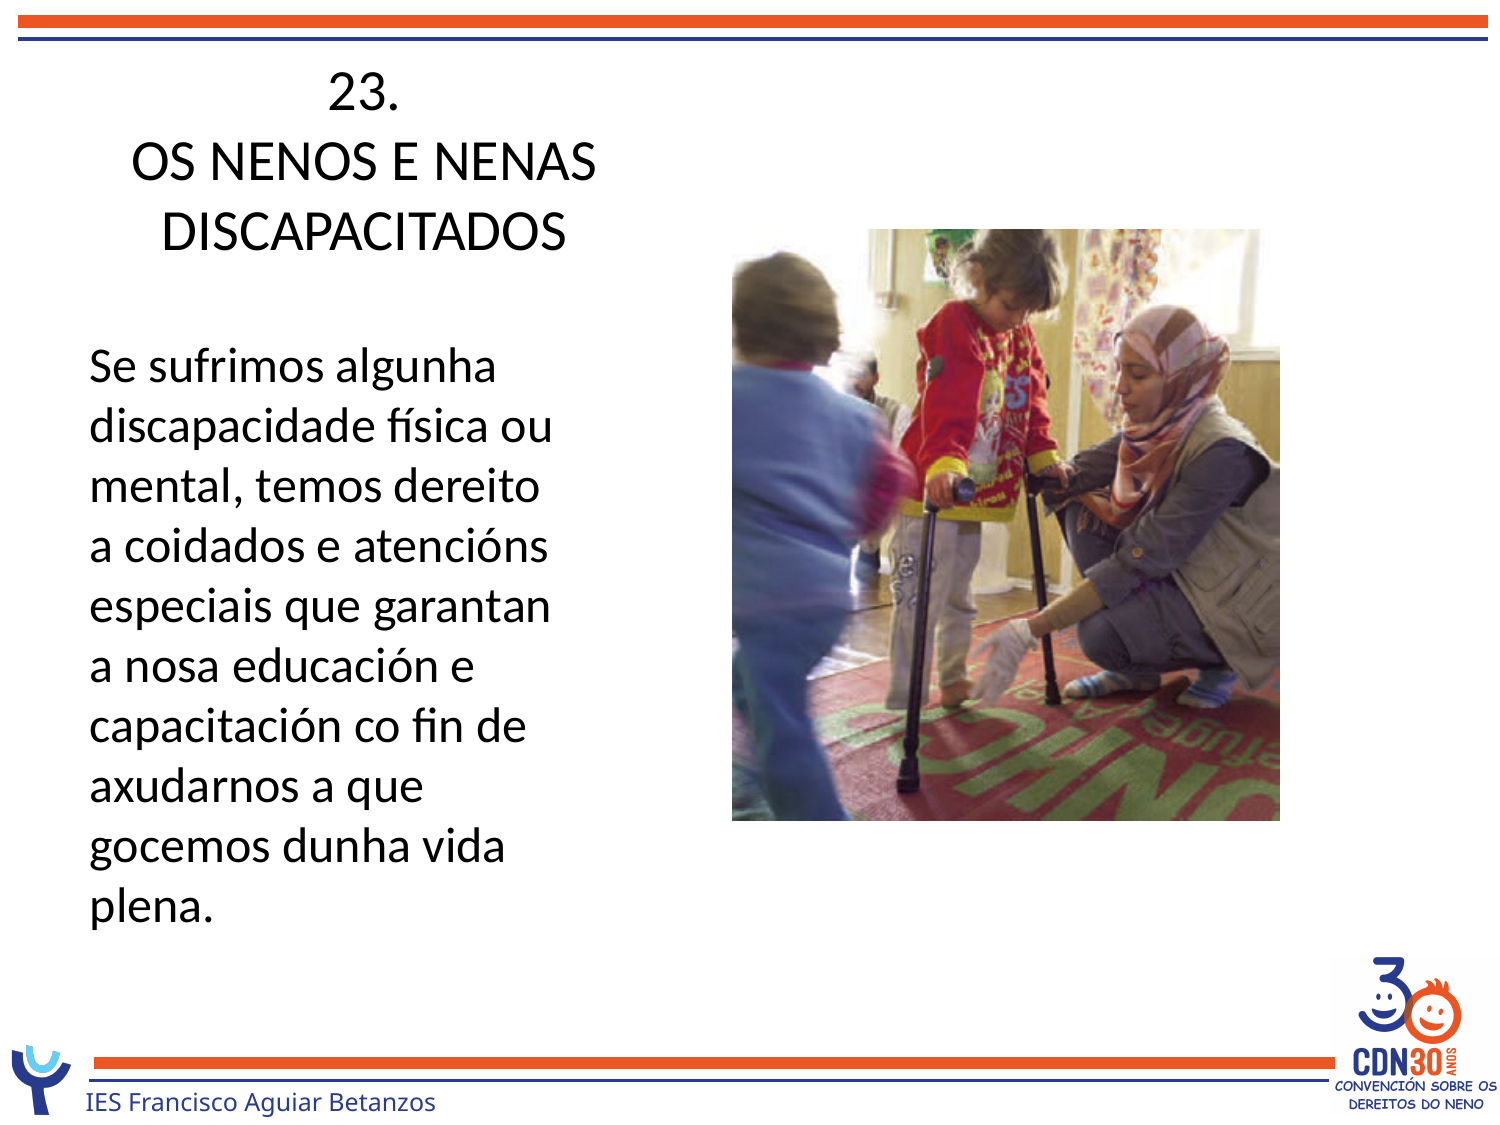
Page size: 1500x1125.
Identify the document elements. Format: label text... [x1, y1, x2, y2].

list Se sufrimos algunha discapacidade física ou mental, temos dereito a coidados e atencións especiais que garantan a nosa educación e capacitación co fin de axudarnos a que gocemos dunha vida plena. [75, 235, 569, 1005]
picture [1330, 956, 1500, 1115]
picture [11, 1045, 71, 1115]
title 23. OS NENOS E NENAS DISCAPACITADOS [75, 44, 654, 236]
picture [732, 229, 1280, 821]
